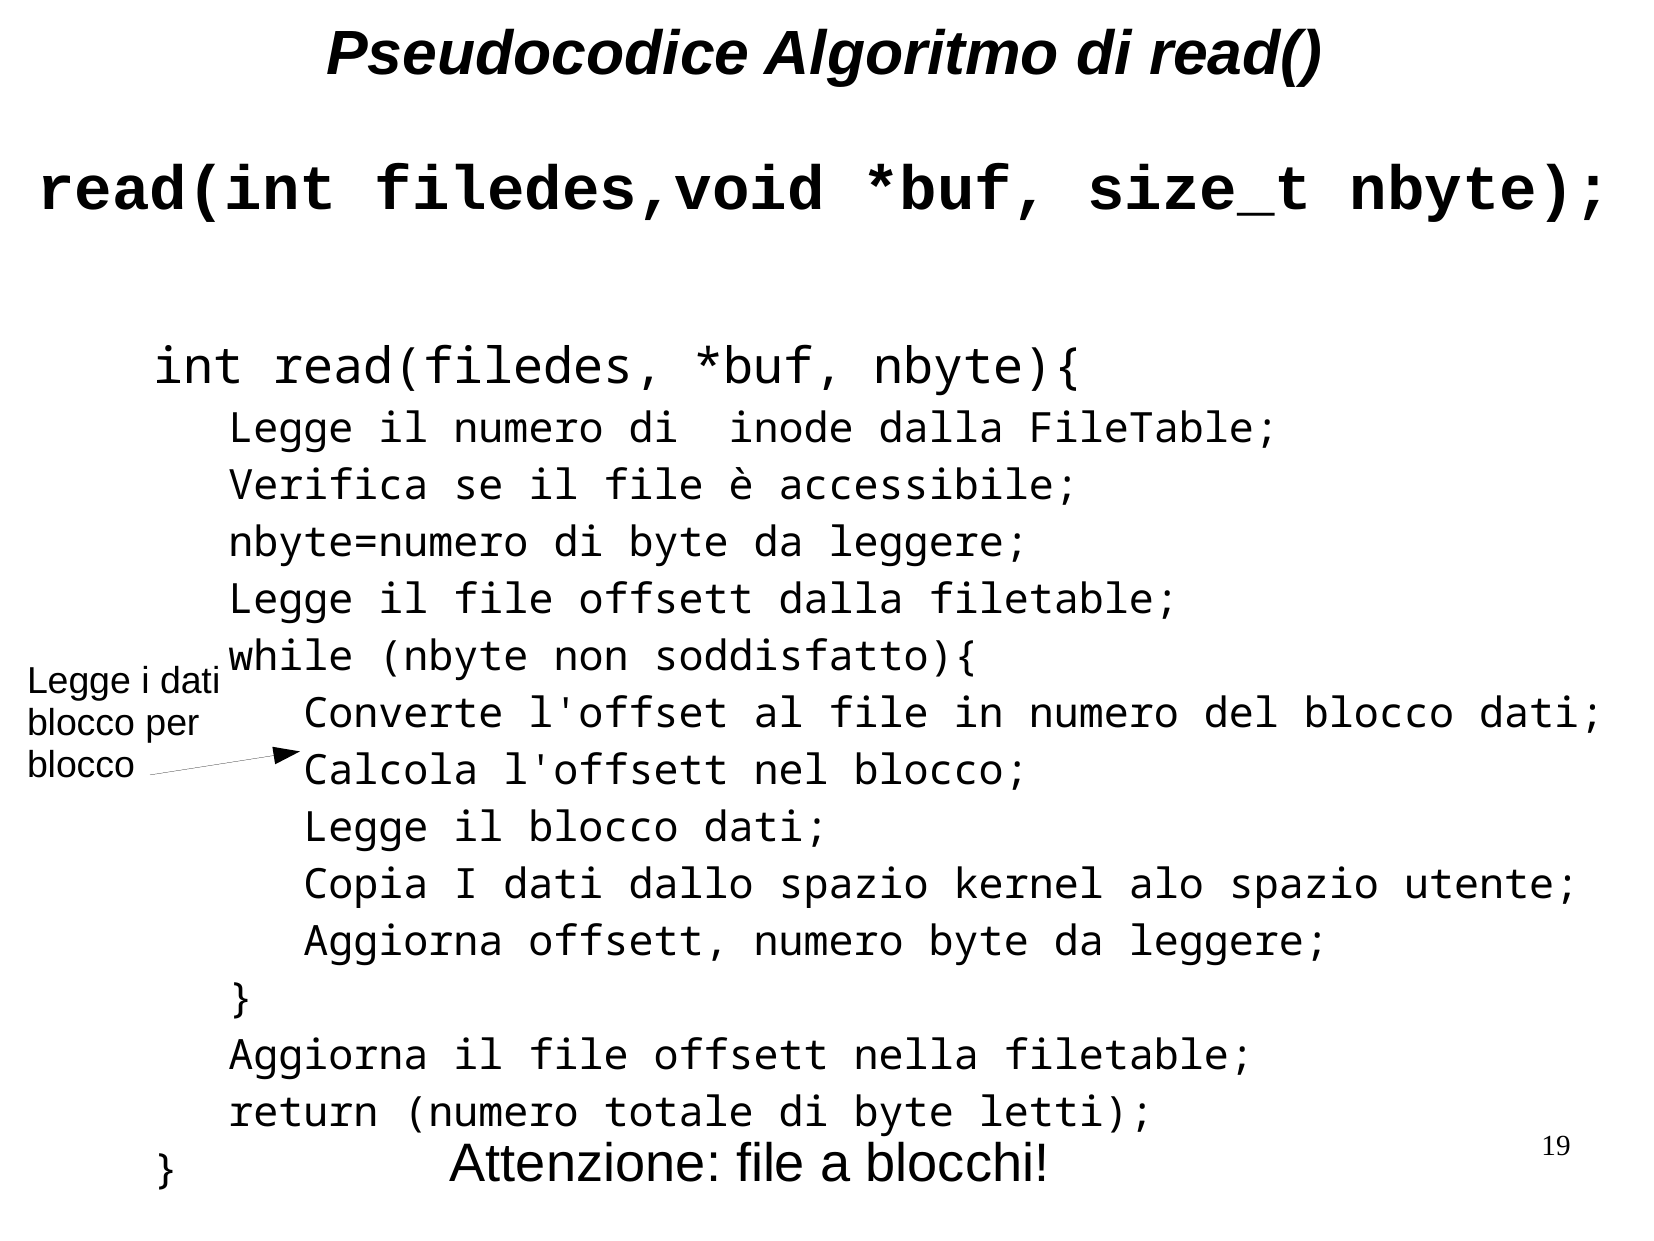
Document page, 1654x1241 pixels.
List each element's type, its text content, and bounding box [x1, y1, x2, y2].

text_box Attenzione: file a blocchi! [135, 1125, 1366, 1201]
text_box int read(filedes, *buf, nbyte){ Legge il numero di inode dalla FileTable; Verifica se il file è accessibile; nbyte=numero di byte da leggere; Legge il file offsett dalla filetable; while (nbyte non soddisfatto){ Converte l'offset al file in numero del blocco dati; Calcola l'offsett nel blocco; Legge il blocco dati; Copia I dati dallo spazio kernel alo spazio utente; Aggiorna offsett, numero byte da leggere; } Aggiorna il file offsett nella filetable; return (numero totale di byte letti); } [138, 322, 1654, 1075]
title Pseudocodice Algoritmo di read() read(int filedes,void *buf, size_t nbyte); [30, 17, 1621, 230]
text_box Legge i dati blocco per blocco [12, 651, 358, 793]
